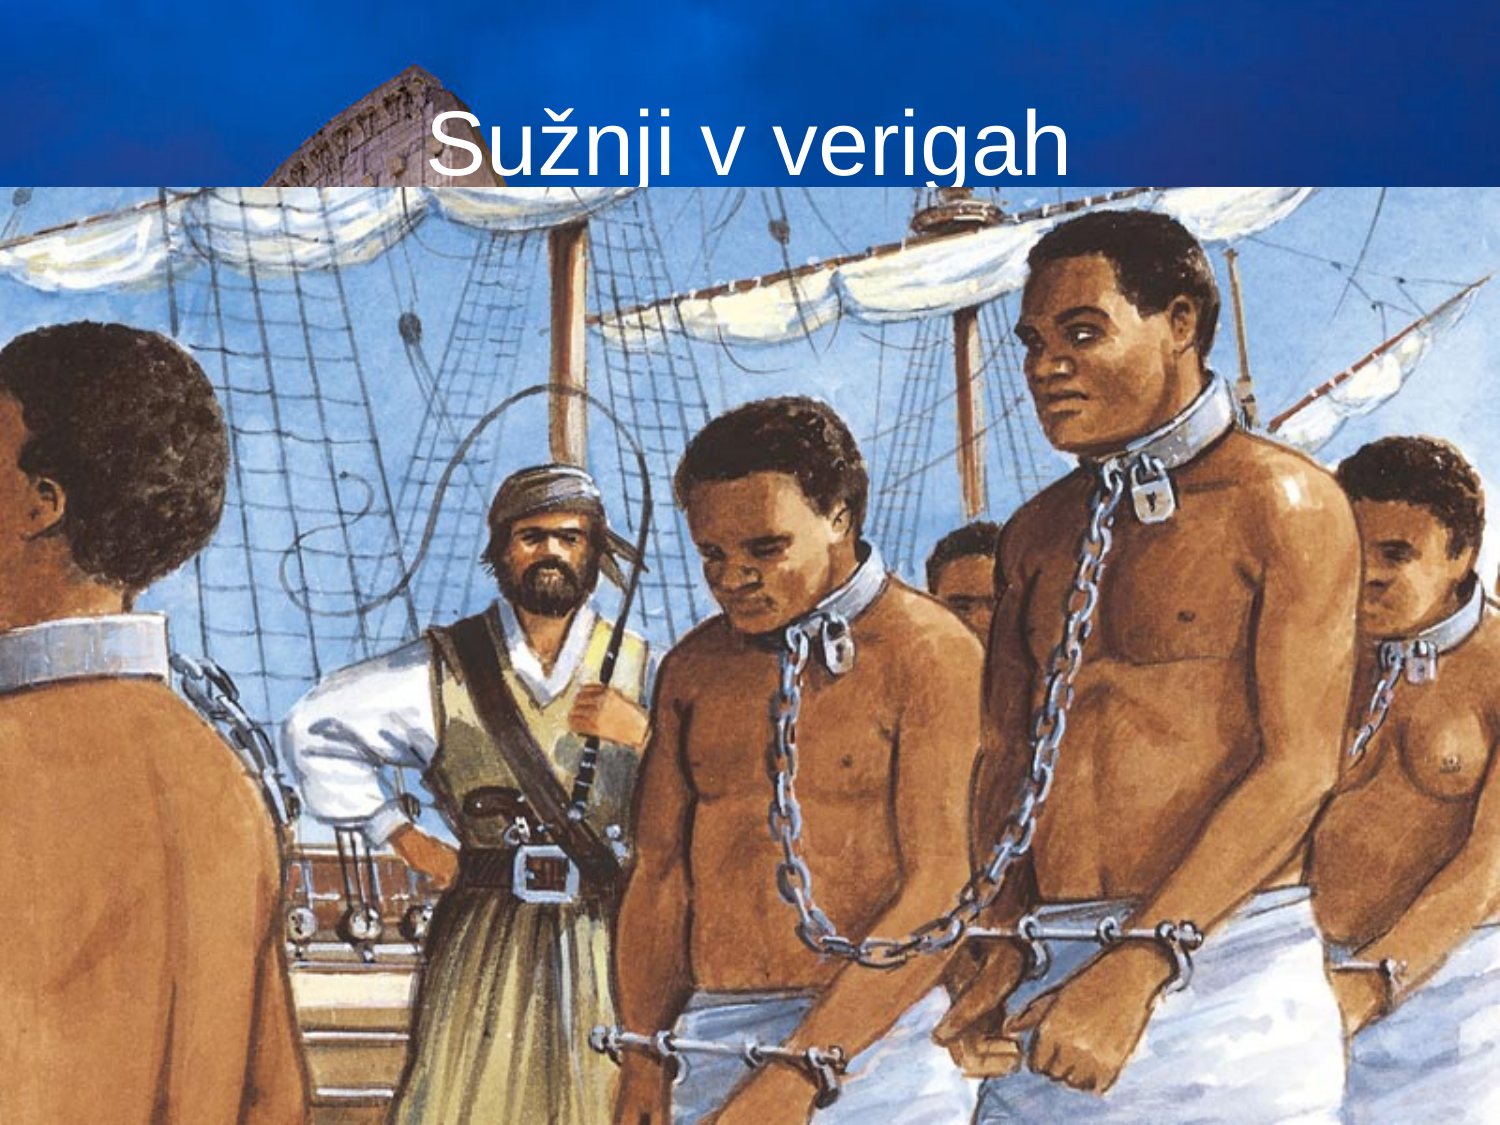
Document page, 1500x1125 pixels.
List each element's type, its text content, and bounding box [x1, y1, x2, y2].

title Sužnji v verigah [75, 45, 1425, 187]
picture [0, 0, 1500, 1125]
